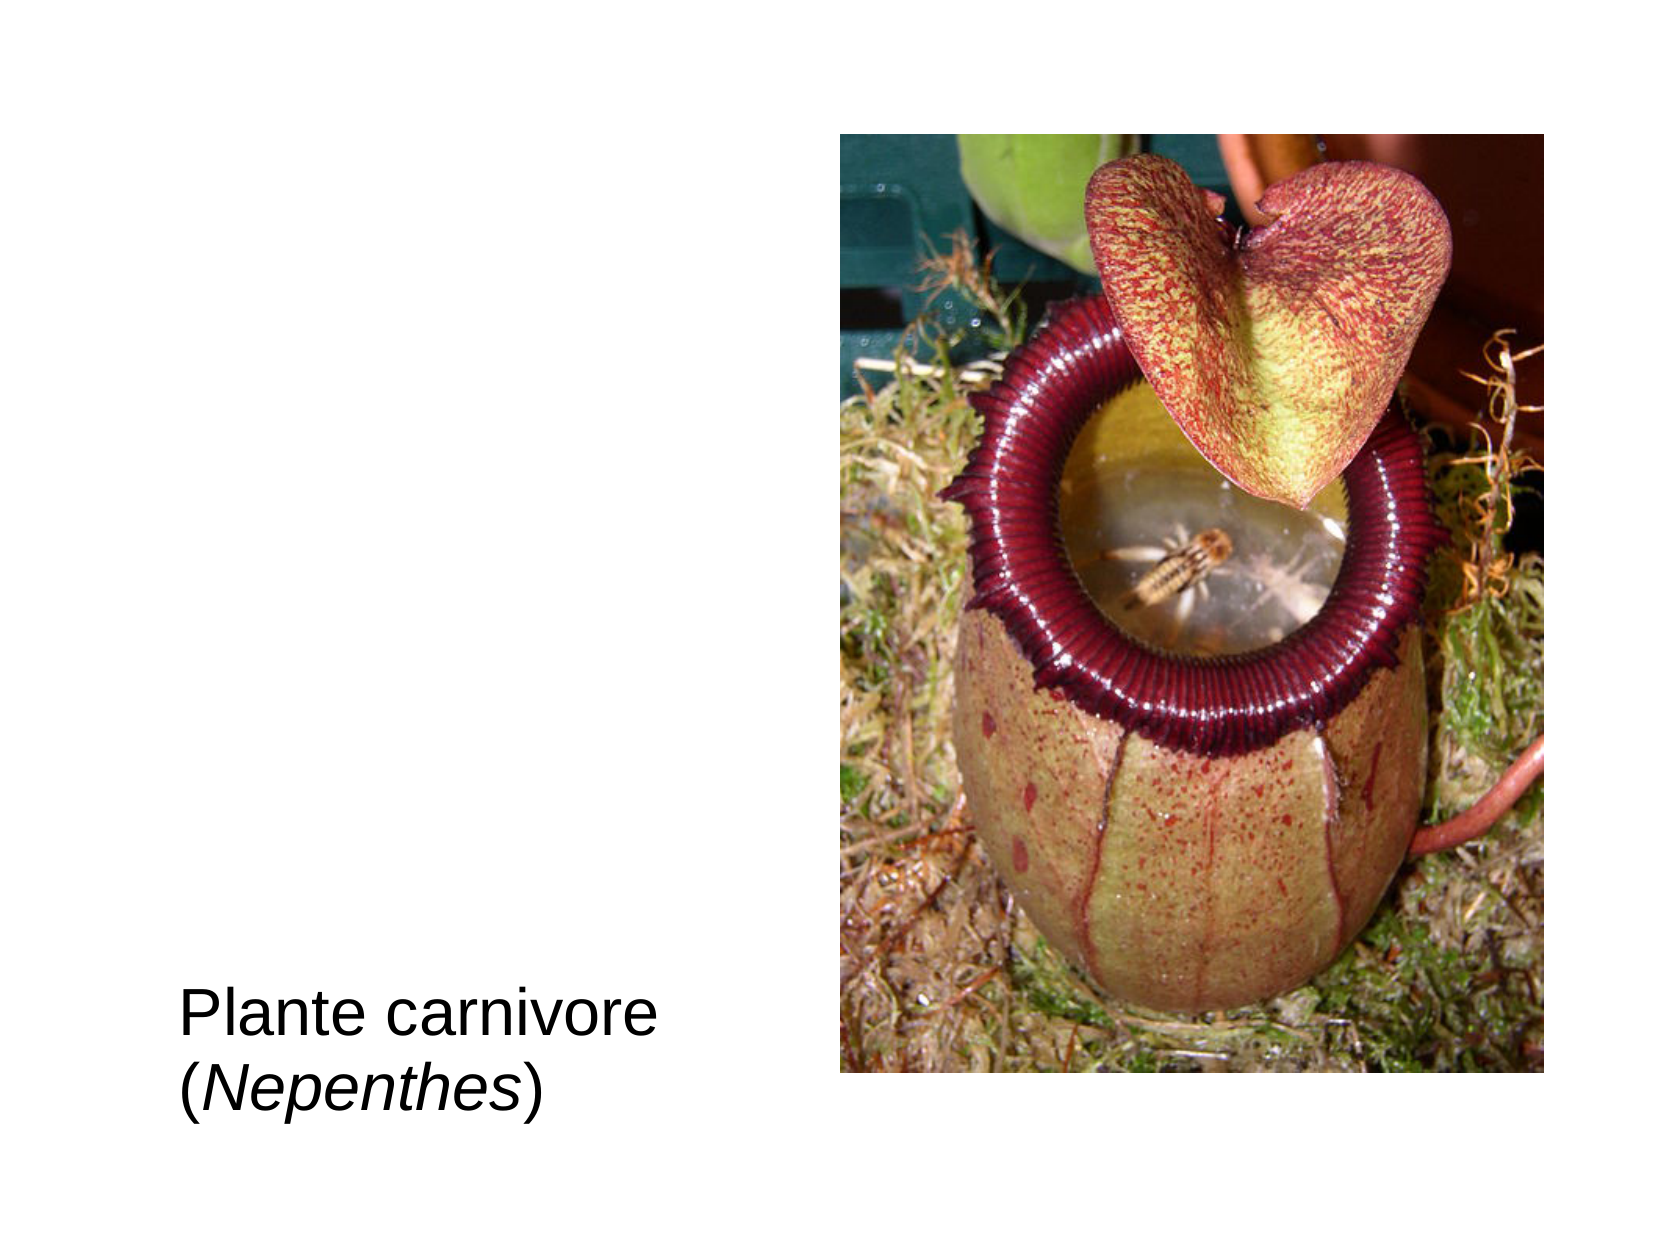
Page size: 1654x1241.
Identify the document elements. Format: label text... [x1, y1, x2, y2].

picture [840, 134, 1544, 1073]
list Plante carnivore (Nepenthes) [107, 975, 1563, 1131]
